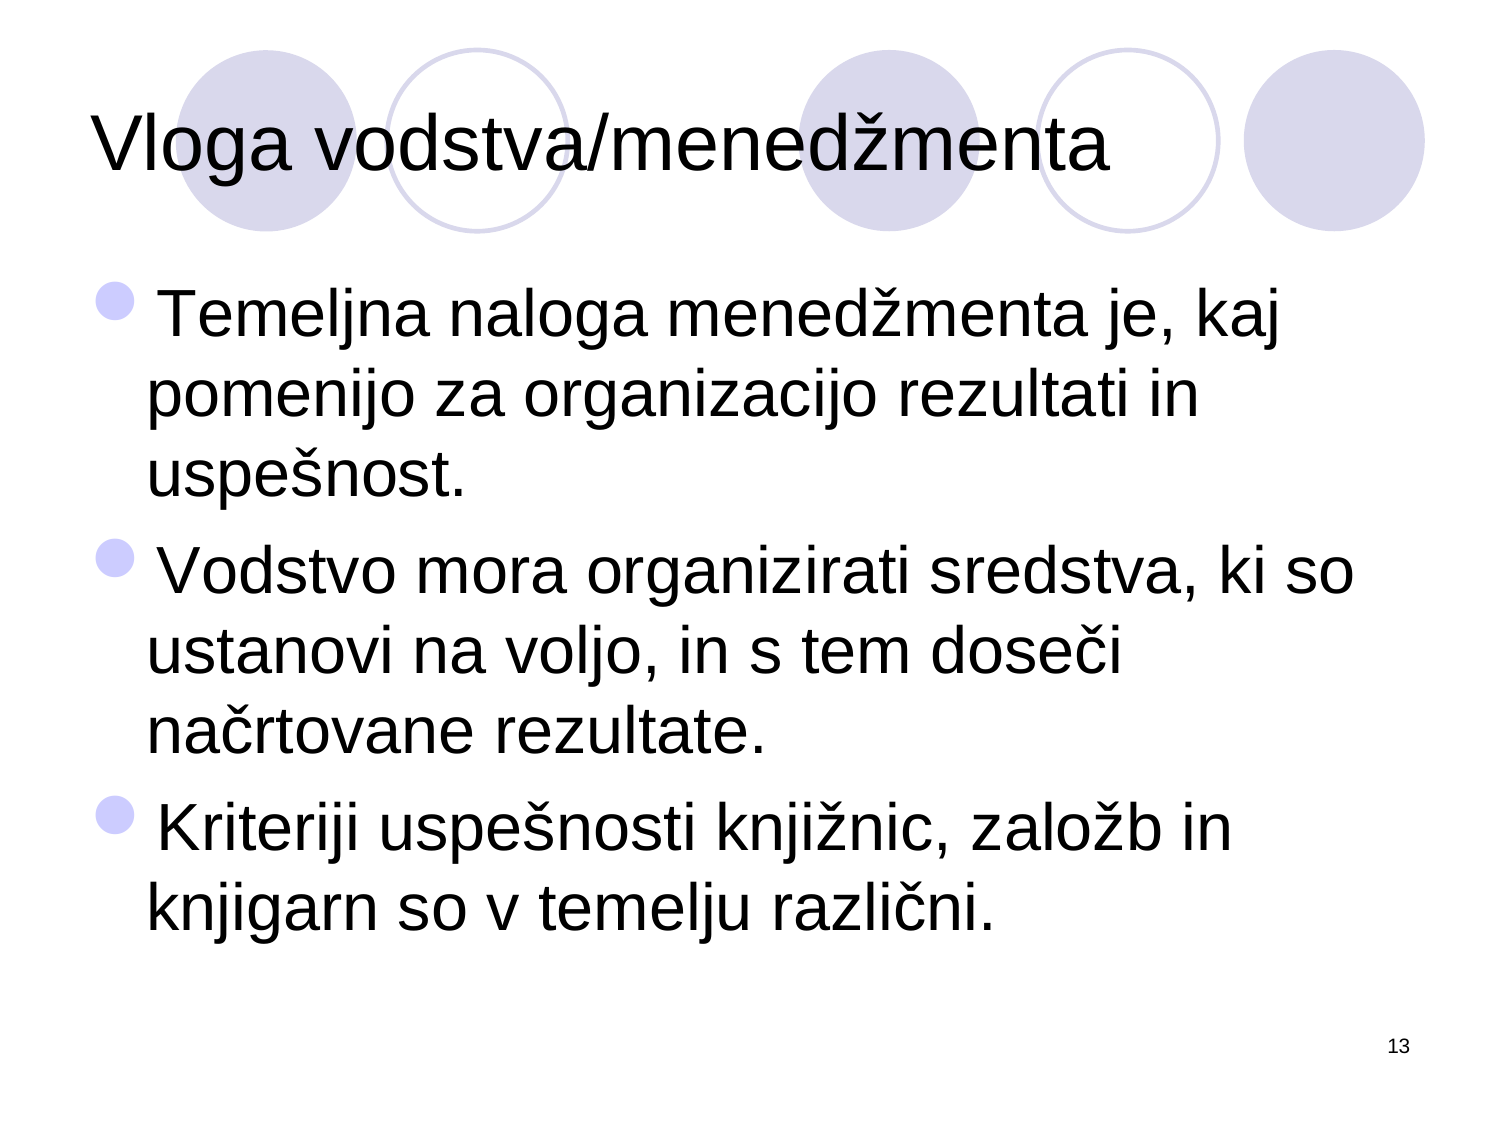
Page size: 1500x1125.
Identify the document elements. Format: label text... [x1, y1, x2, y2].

list Temeljna naloga menedžmenta je, kaj pomenijo za organizacijo rezultati in uspešnost. Vodstvo mora organizirati sredstva, ki so ustanovi na voljo, in s tem doseči načrtovane rezultate. Kriteriji uspešnosti knjižnic, založb in knjigarn so v temelju različni. [75, 262, 1426, 1006]
text_box <number> [1074, 1025, 1426, 1101]
title Vloga vodstva/menedžmenta [75, 45, 1426, 233]
